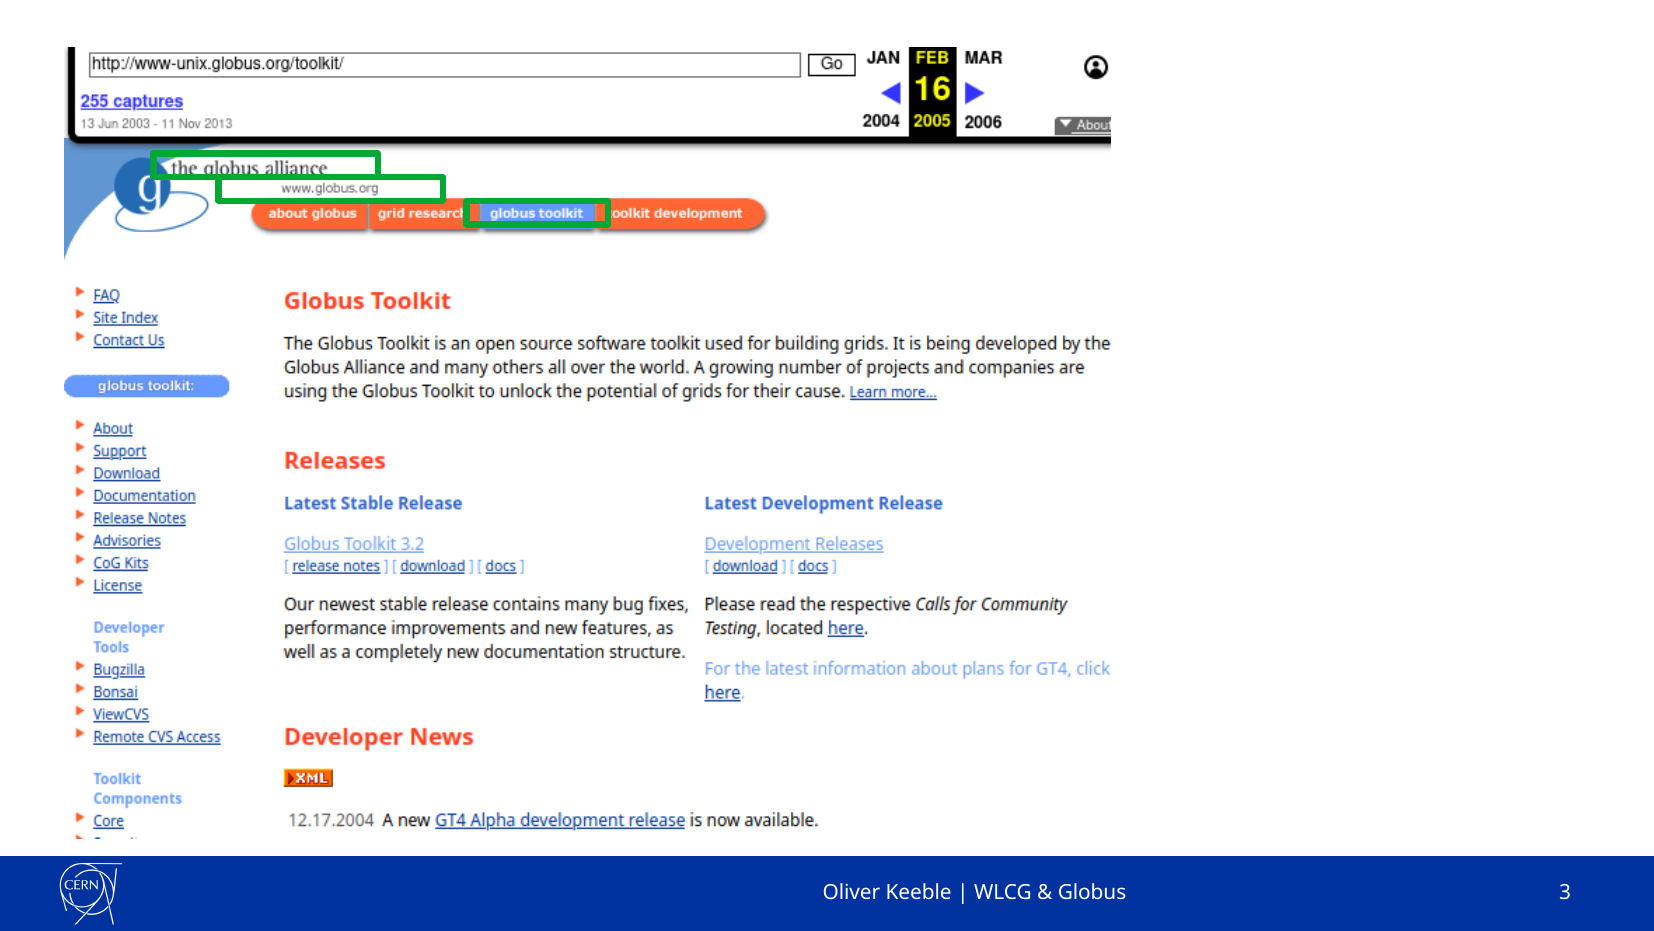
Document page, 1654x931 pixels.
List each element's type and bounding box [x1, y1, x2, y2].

picture [64, 47, 1111, 839]
picture [56, 859, 127, 928]
